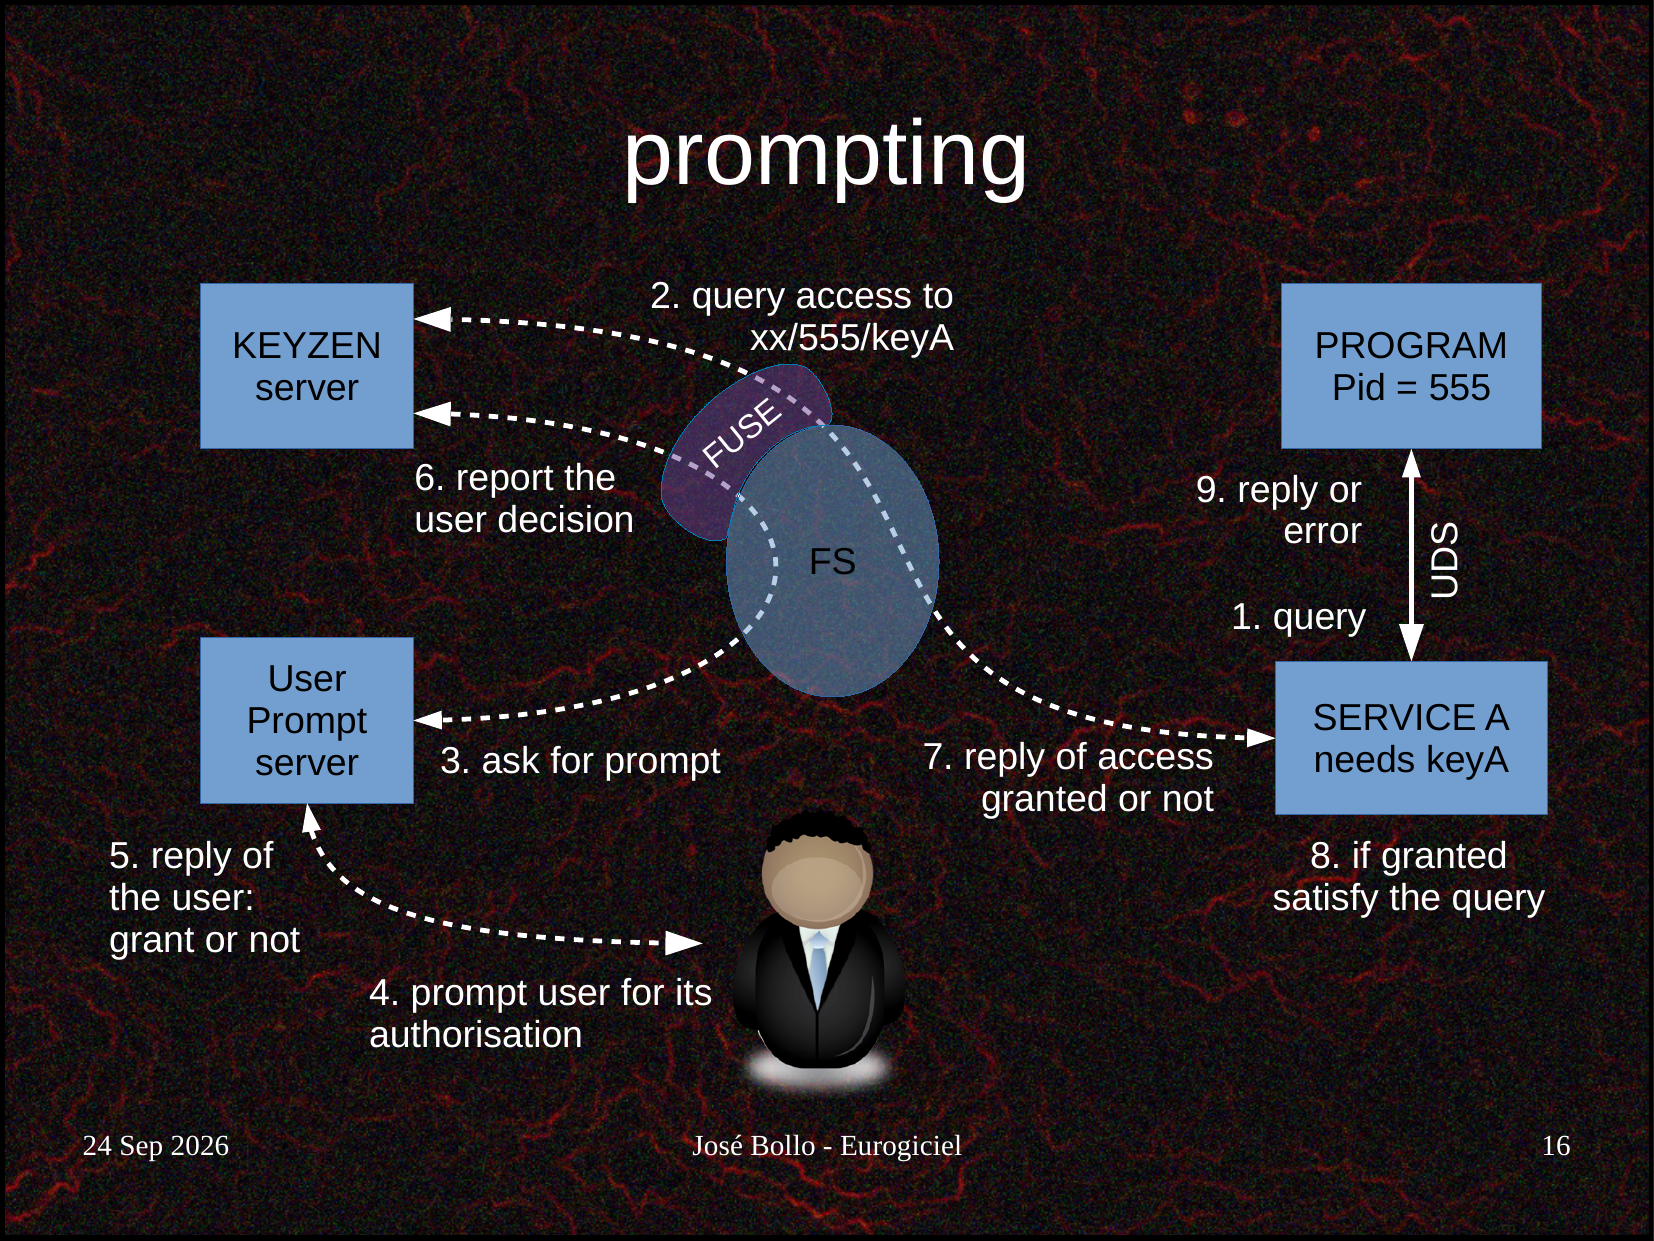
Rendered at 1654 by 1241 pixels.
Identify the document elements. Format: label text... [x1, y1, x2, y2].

text_box SERVICE A needs keyA [1275, 661, 1548, 815]
text_box 5. reply of the user: grant or not [94, 826, 316, 968]
picture [5, 5, 1649, 1235]
text_box FUSE [679, 375, 805, 491]
text_box 8. if granted satisfy the query [1257, 826, 1560, 926]
text_box 9. reply or error [1181, 460, 1382, 560]
text_box 6. report the user decision [399, 448, 650, 548]
text_box UDS [1415, 506, 1473, 616]
text_box KEYZEN server [200, 283, 414, 449]
text_box 4. prompt user for its authorisation [354, 964, 728, 1063]
text_box User Prompt server [200, 637, 414, 804]
text_box 1. query [1216, 588, 1386, 646]
text_box 3. ask for prompt [425, 731, 737, 789]
text_box FS [726, 425, 940, 697]
text_box PROGRAM Pid = 555 [1281, 283, 1542, 449]
text_box 7. reply of access granted or not [907, 727, 1229, 827]
text_box 2. query access to xx/555/keyA [635, 267, 969, 367]
text_box [661, 364, 833, 541]
title prompting [82, 49, 1571, 257]
